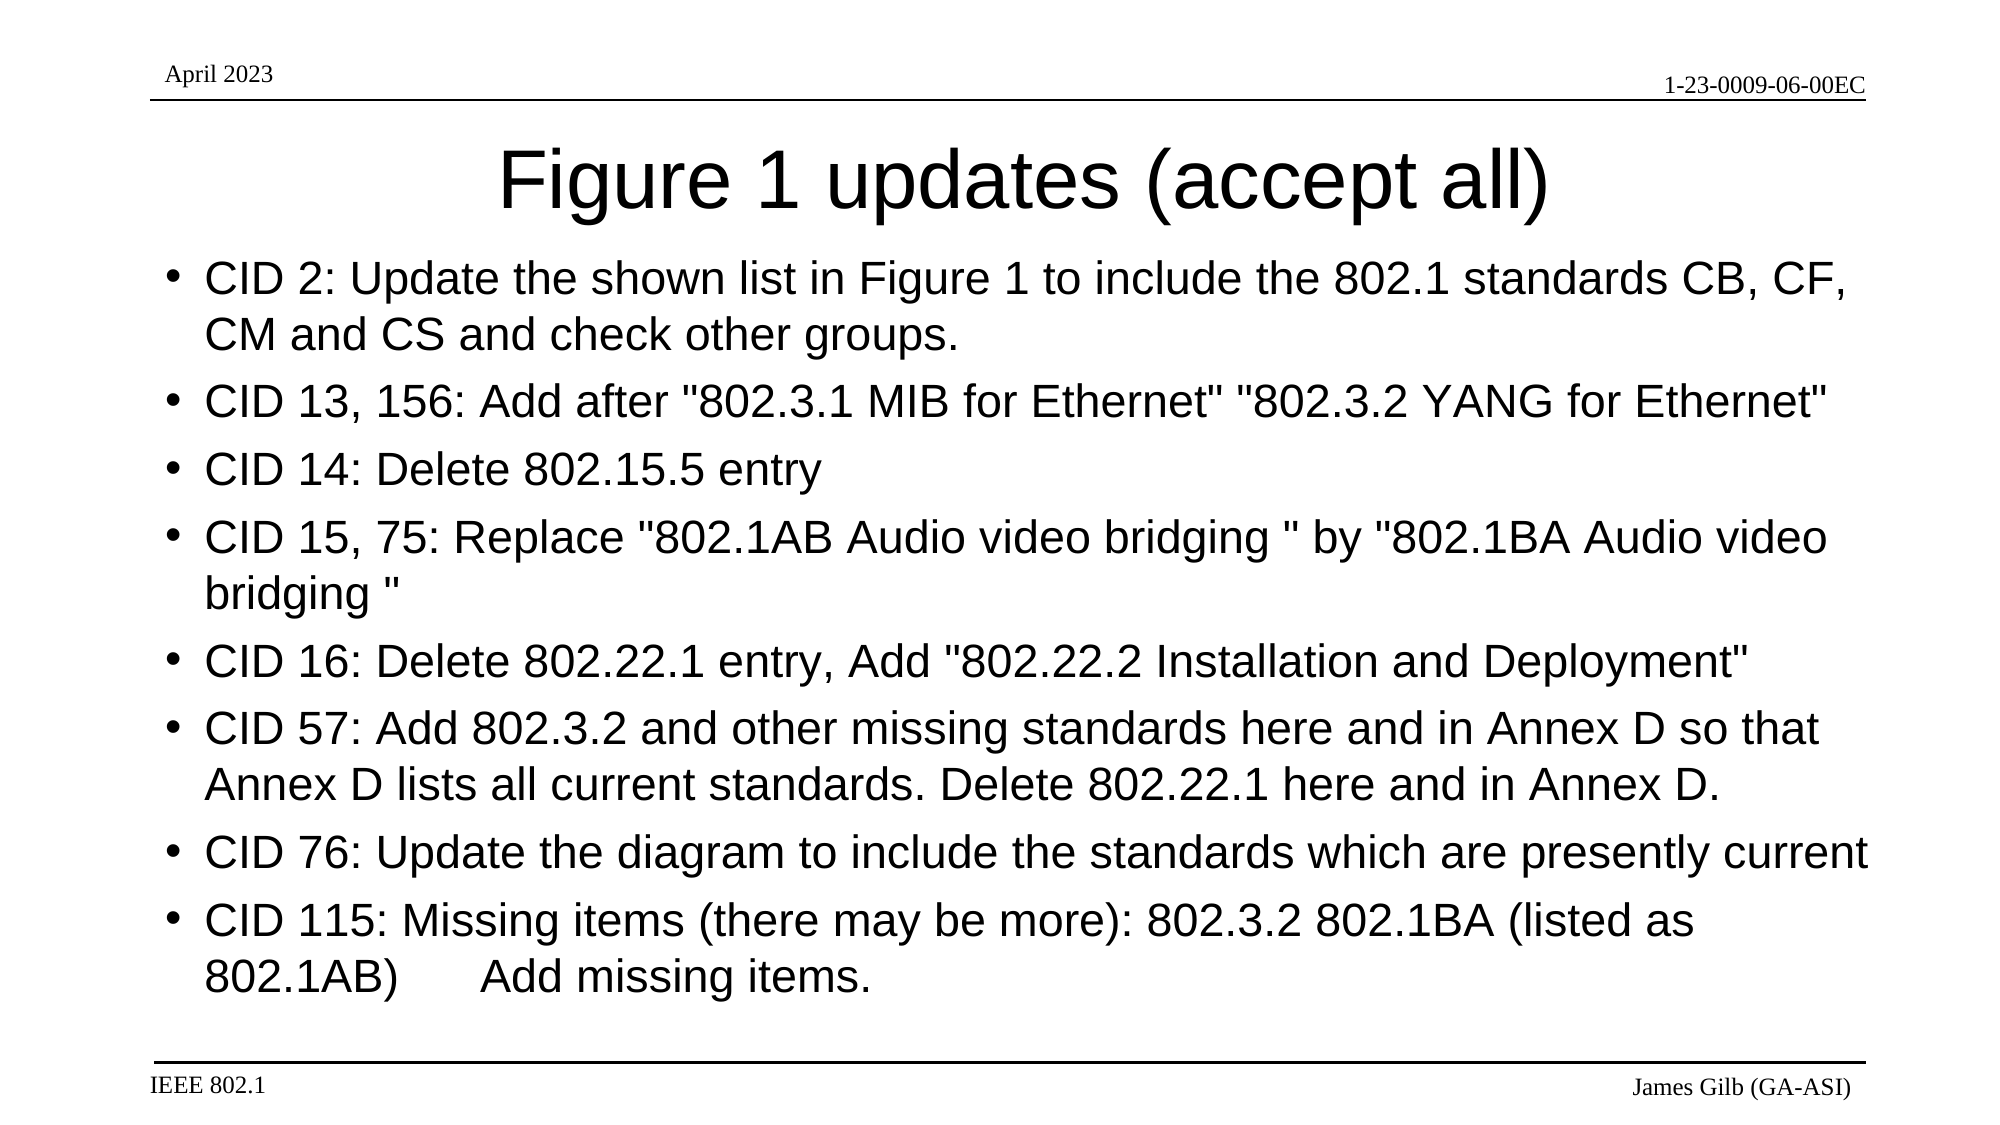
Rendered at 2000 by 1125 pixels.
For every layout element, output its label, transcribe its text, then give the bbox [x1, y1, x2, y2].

list CID 2: Update the shown list in Figure 1 to include the 802.1 standards CB, CF, CM and CS and check other groups. CID 13, 156: Add after "802.3.1 MIB for Ethernet" "802.3.2 YANG for Ethernet" CID 14: Delete 802.15.5 entry CID 15, 75: Replace "802.1AB Audio video bridging " by "802.1BA Audio video bridging " CID 16: Delete 802.22.1 entry, Add "802.22.2 Installation and Deployment" CID 57: Add 802.3.2 and other missing standards here and in Annex D so that Annex D lists all current standards. Delete 802.22.1 here and in Annex D. CID 76: Update the diagram to include the standards which are presently current CID 115: Missing items (there may be more): 802.3.2 802.1BA (listed as 802.1AB) Add missing items. [149, 239, 1900, 1051]
title Figure 1 updates (accept all) [149, 112, 1900, 238]
